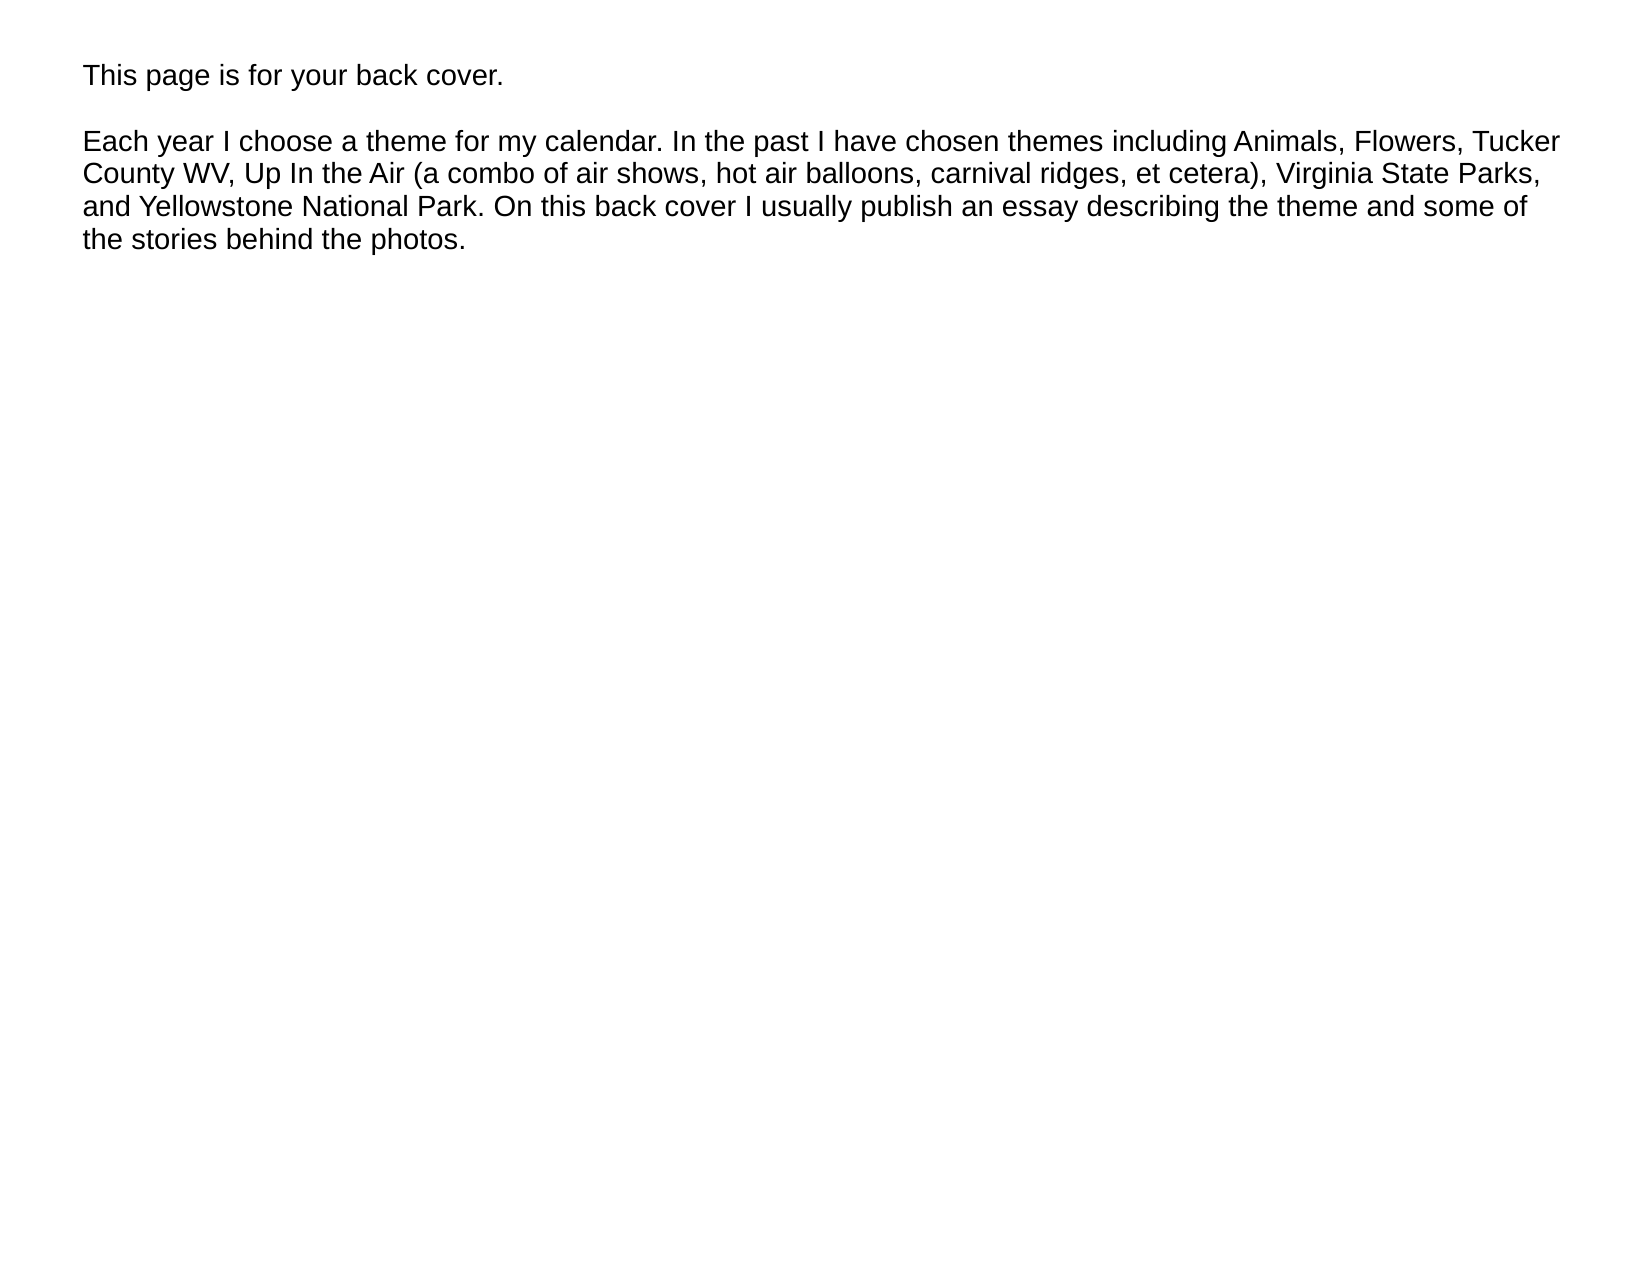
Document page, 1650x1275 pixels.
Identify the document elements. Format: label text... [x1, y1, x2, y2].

title This page is for your back cover. Each year I choose a theme for my calendar. In the past I have chosen themes including Animals, Flowers, Tucker County WV, Up In the Air (a combo of air shows, hot air balloons, carnival ridges, et cetera), Virginia State Parks, and Yellowstone National Park. On this back cover I usually publish an essay describing the theme and some of the stories behind the photos. [82, 50, 1568, 264]
